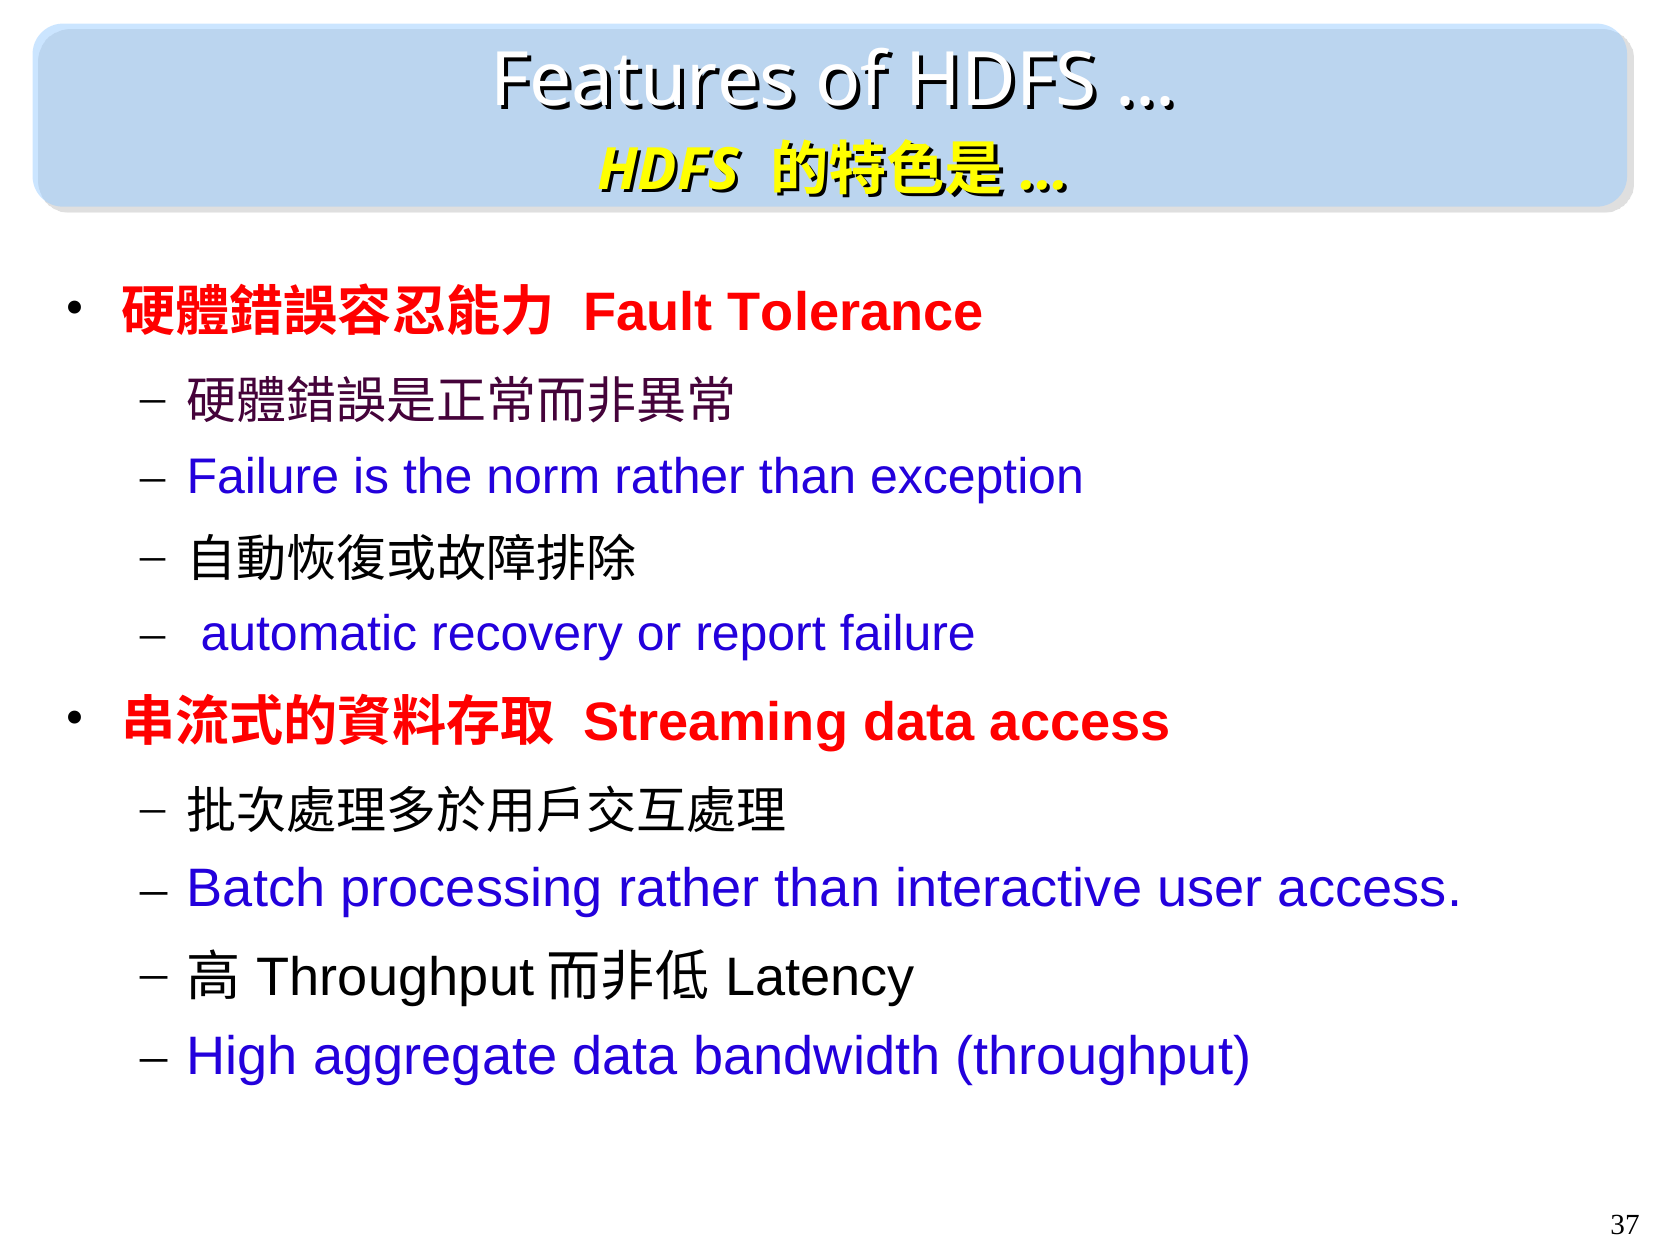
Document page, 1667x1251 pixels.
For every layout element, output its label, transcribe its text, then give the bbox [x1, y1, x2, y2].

list 硬體錯誤容忍能力 Fault Tolerance 硬體錯誤是正常而非異常 Failure is the norm rather than exception 自動恢復或故障排除 automatic recovery or report failure 串流式的資料存取 Streaming data access 批次處理多於用戶交互處理 Batch processing rather than interactive user access. 高Throughput而非低Latency High aggregate data bandwidth (throughput) [64, 267, 1613, 1208]
text_box [32, 23, 124, 207]
title Features of HDFS ... HDFS 的特色是... [124, 20, 1542, 213]
text_box [1542, 23, 1628, 207]
